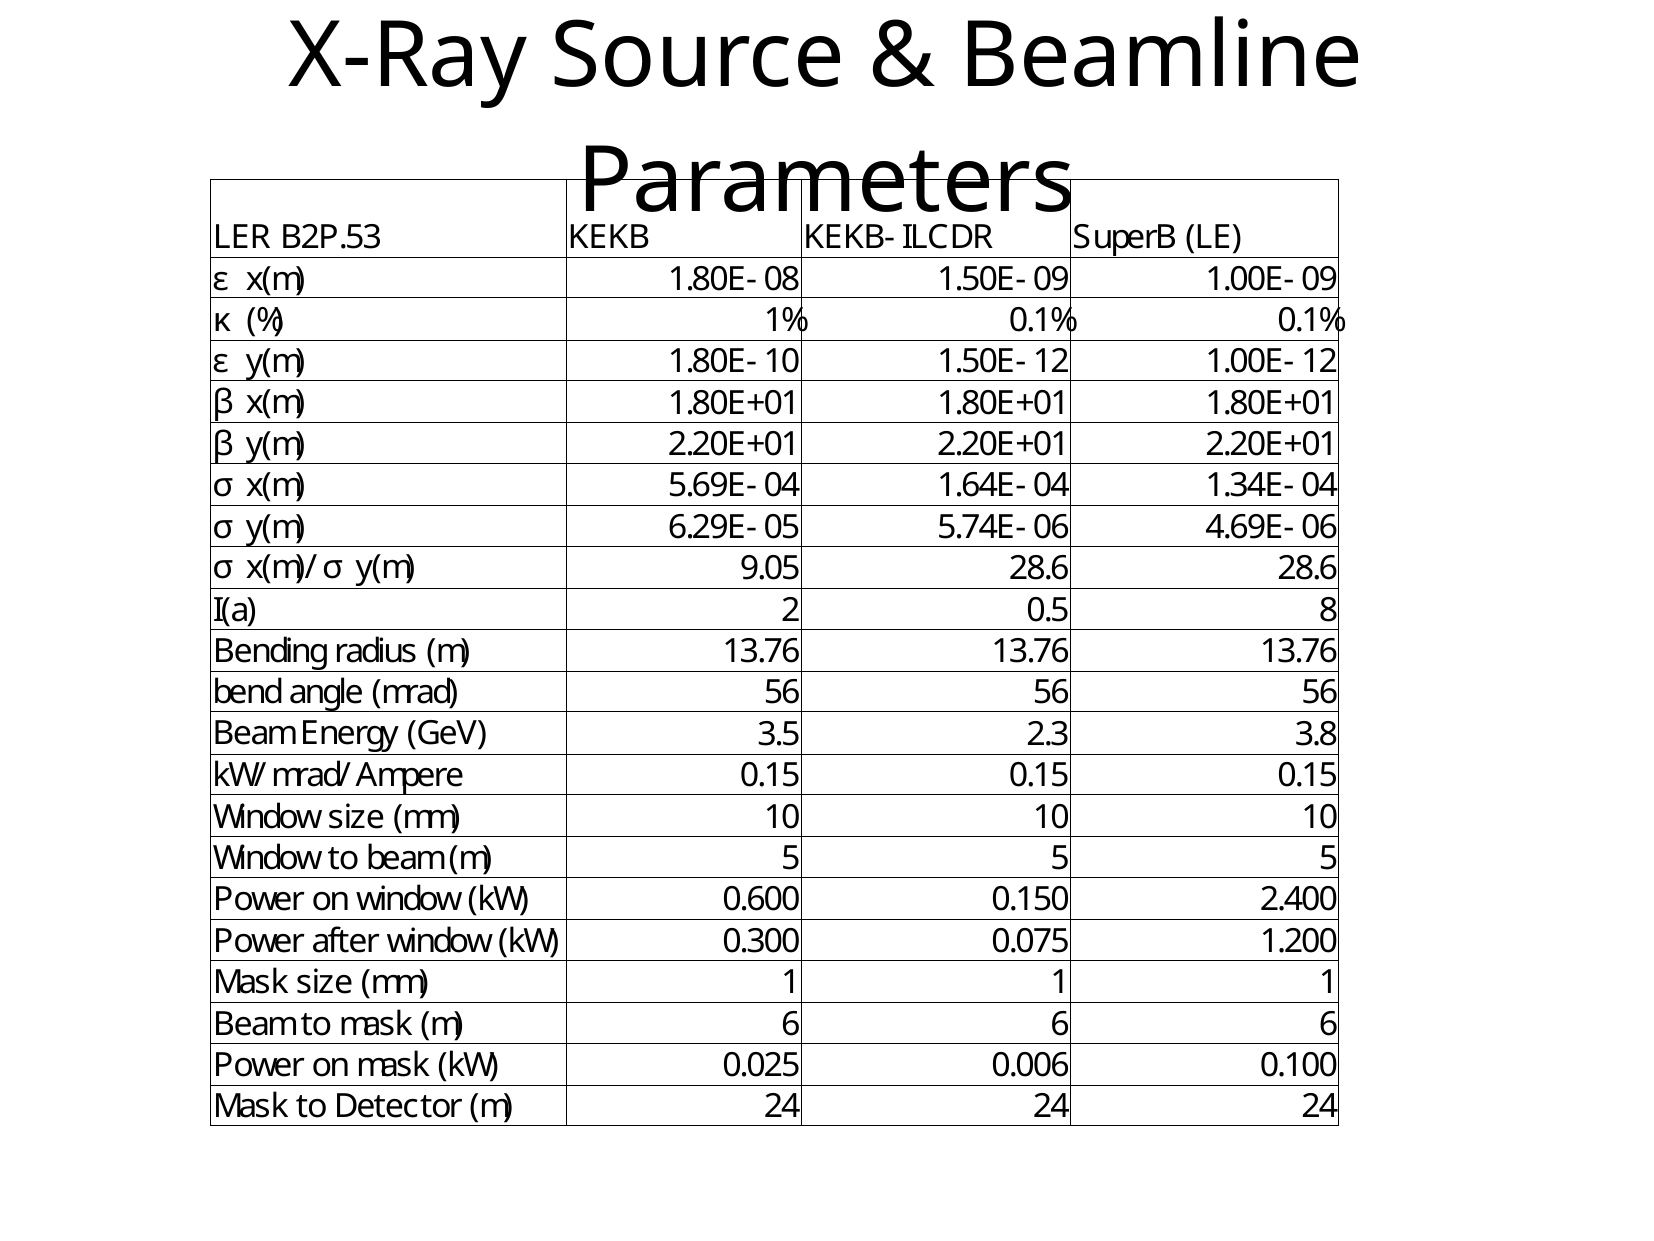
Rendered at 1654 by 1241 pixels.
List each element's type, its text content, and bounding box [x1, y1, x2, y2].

title X-Ray Source & Beamline Parameters [82, 49, 1571, 178]
chart [208, 177, 1477, 1129]
